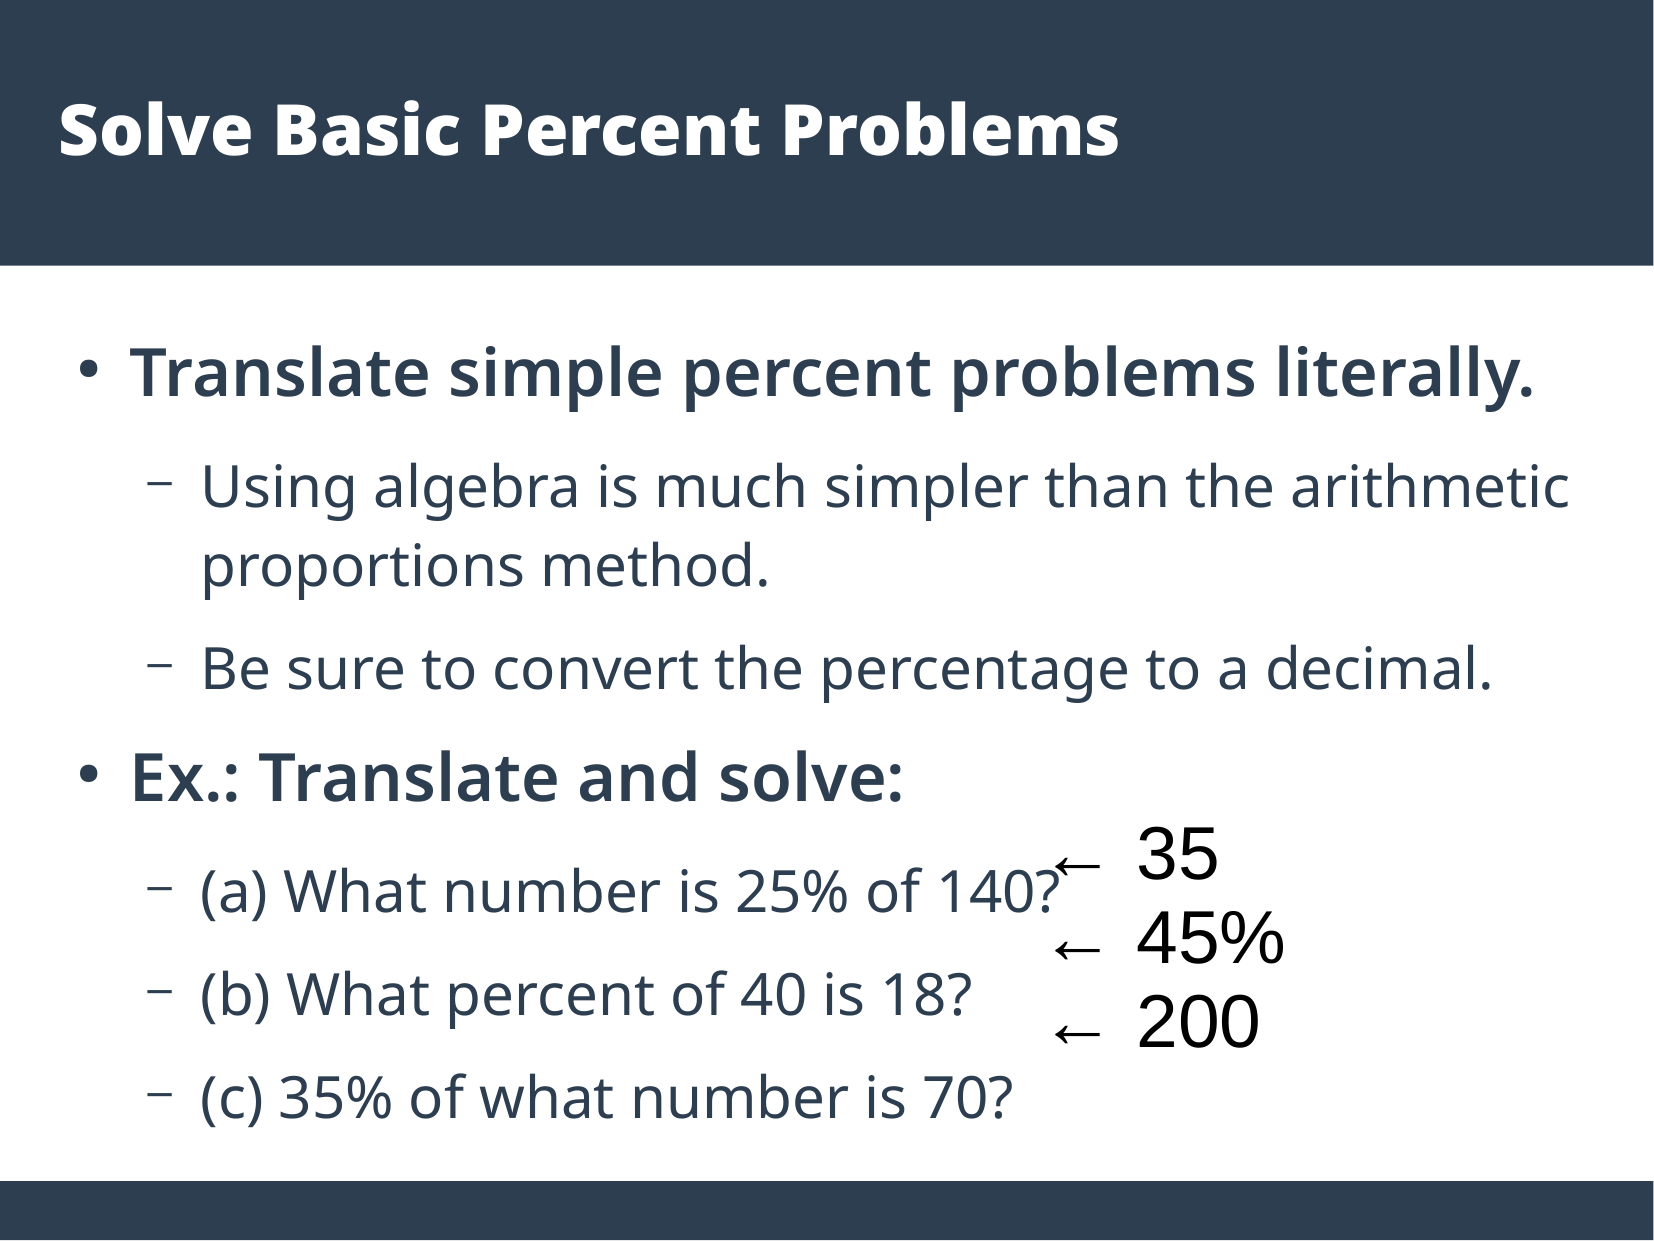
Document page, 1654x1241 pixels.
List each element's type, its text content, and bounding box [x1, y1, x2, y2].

list Translate simple percent problems literally. Using algebra is much simpler than the arithmetic proportions method. Be sure to convert the percentage to a decimal. Ex.: Translate and solve: (a) What number is 25% of 140? (b) What percent of 40 is 18? (c) 35% of what number is 70? [59, 324, 1595, 1141]
text_box ← 35 ← 45% ← 200 [1025, 804, 1341, 1105]
title Solve Basic Percent Problems [59, 49, 1595, 207]
